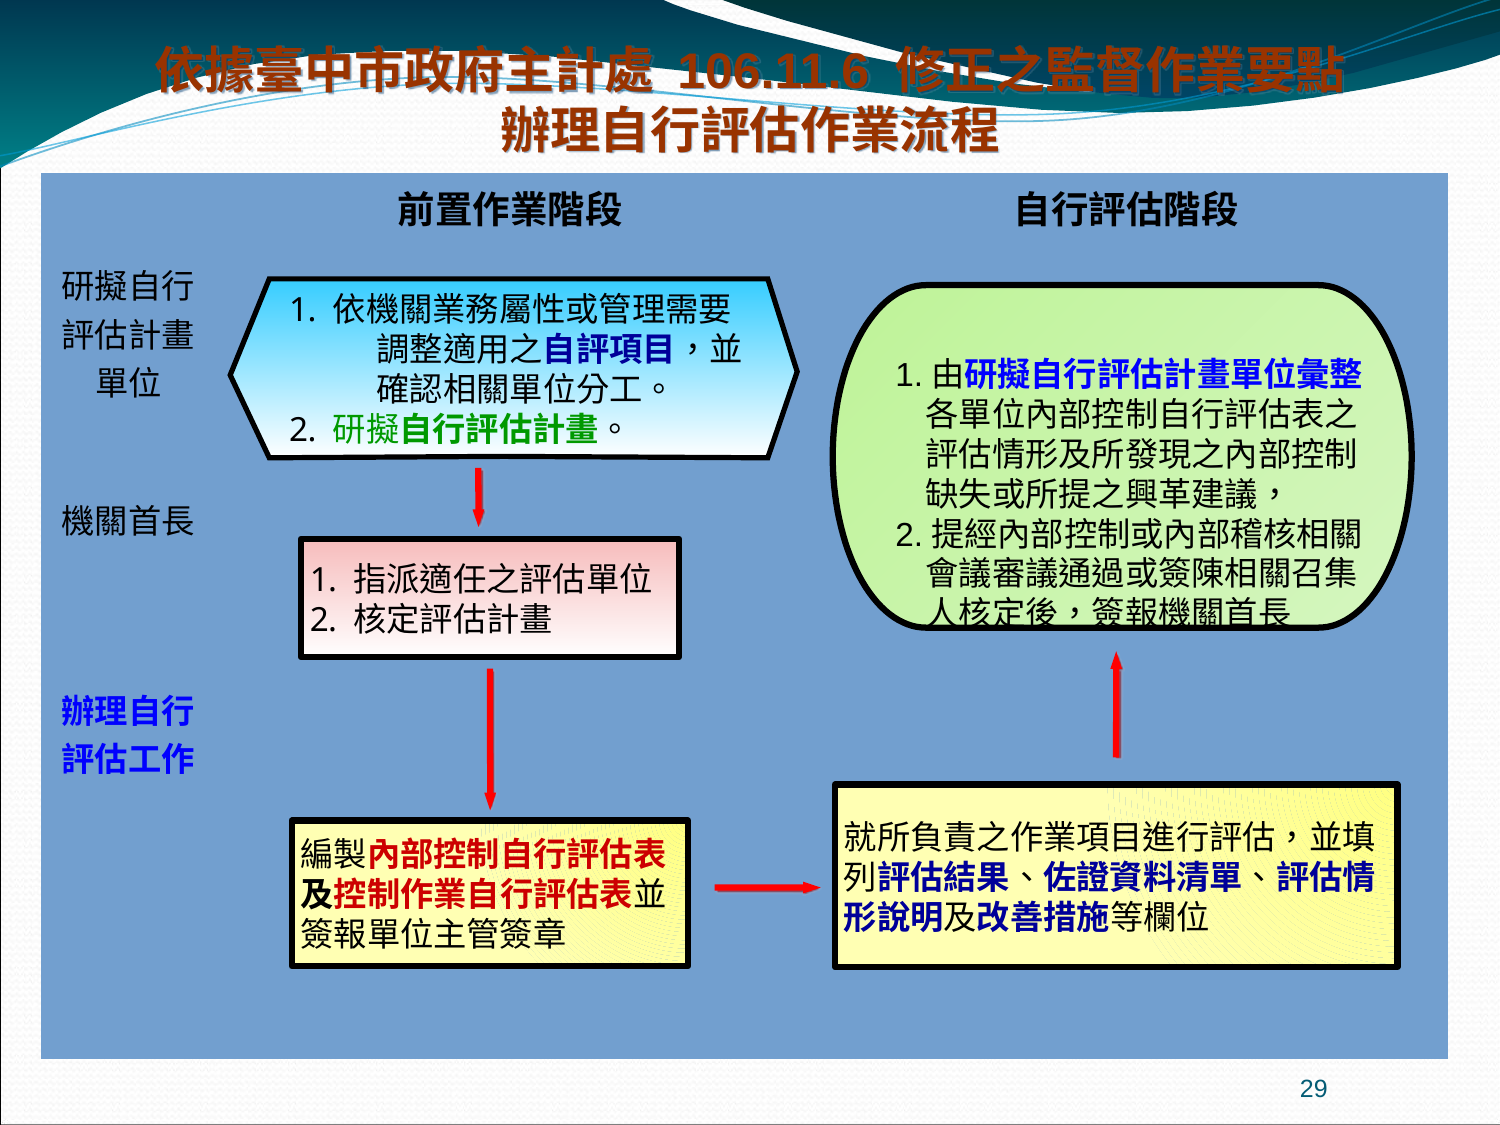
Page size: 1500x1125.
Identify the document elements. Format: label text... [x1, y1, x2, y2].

table_cell 研擬自行評估計畫單位 [41, 253, 216, 487]
table_header 前置作業階段 [216, 173, 805, 253]
table_cell [216, 678, 805, 1059]
text_box 依據臺中市政府主計處 106.11.6 修正之監督作業要點 辦理自行評估作業流程 [0, 31, 1500, 166]
table_header 自行評估階段 [805, 173, 1448, 253]
text_box 就所負責之作業項目進行評估，並填列評估結果、佐證資料清單、評估情形說明及改善措施等欄位 [835, 785, 1397, 967]
text_box 依機關業務屬性或管理需要調整適用之自評項目，並確認相關單位分工。 研擬自行評估計畫。 [230, 278, 798, 458]
table_cell [216, 253, 805, 487]
text_box 指派適任之評估單位 核定評估計畫 [301, 539, 679, 657]
table_cell [805, 825, 1448, 1059]
table_cell 機關首長 [41, 487, 216, 678]
text_box 1.由研擬自行評估計畫單位彙整 各單位內部控制自行評估表之 評估情形及所發現之內部控制 缺失或所提之興革建議， 2.提經內部控制或內部稽核相關 會議審議通過或簽陳相關召集 人核定後，簽報機關首長 [832, 285, 1412, 628]
table_cell [216, 487, 805, 678]
text_box [1299, 1059, 1426, 1103]
table_header [41, 173, 216, 253]
table_cell [805, 487, 1448, 678]
text_box 編製內部控制自行評估表及控制作業自行評估表並簽報單位主管簽章 [292, 821, 688, 966]
table_cell [805, 678, 1448, 825]
table_cell 辦理自行評估工作 [41, 678, 216, 1059]
table_cell [805, 253, 1448, 487]
